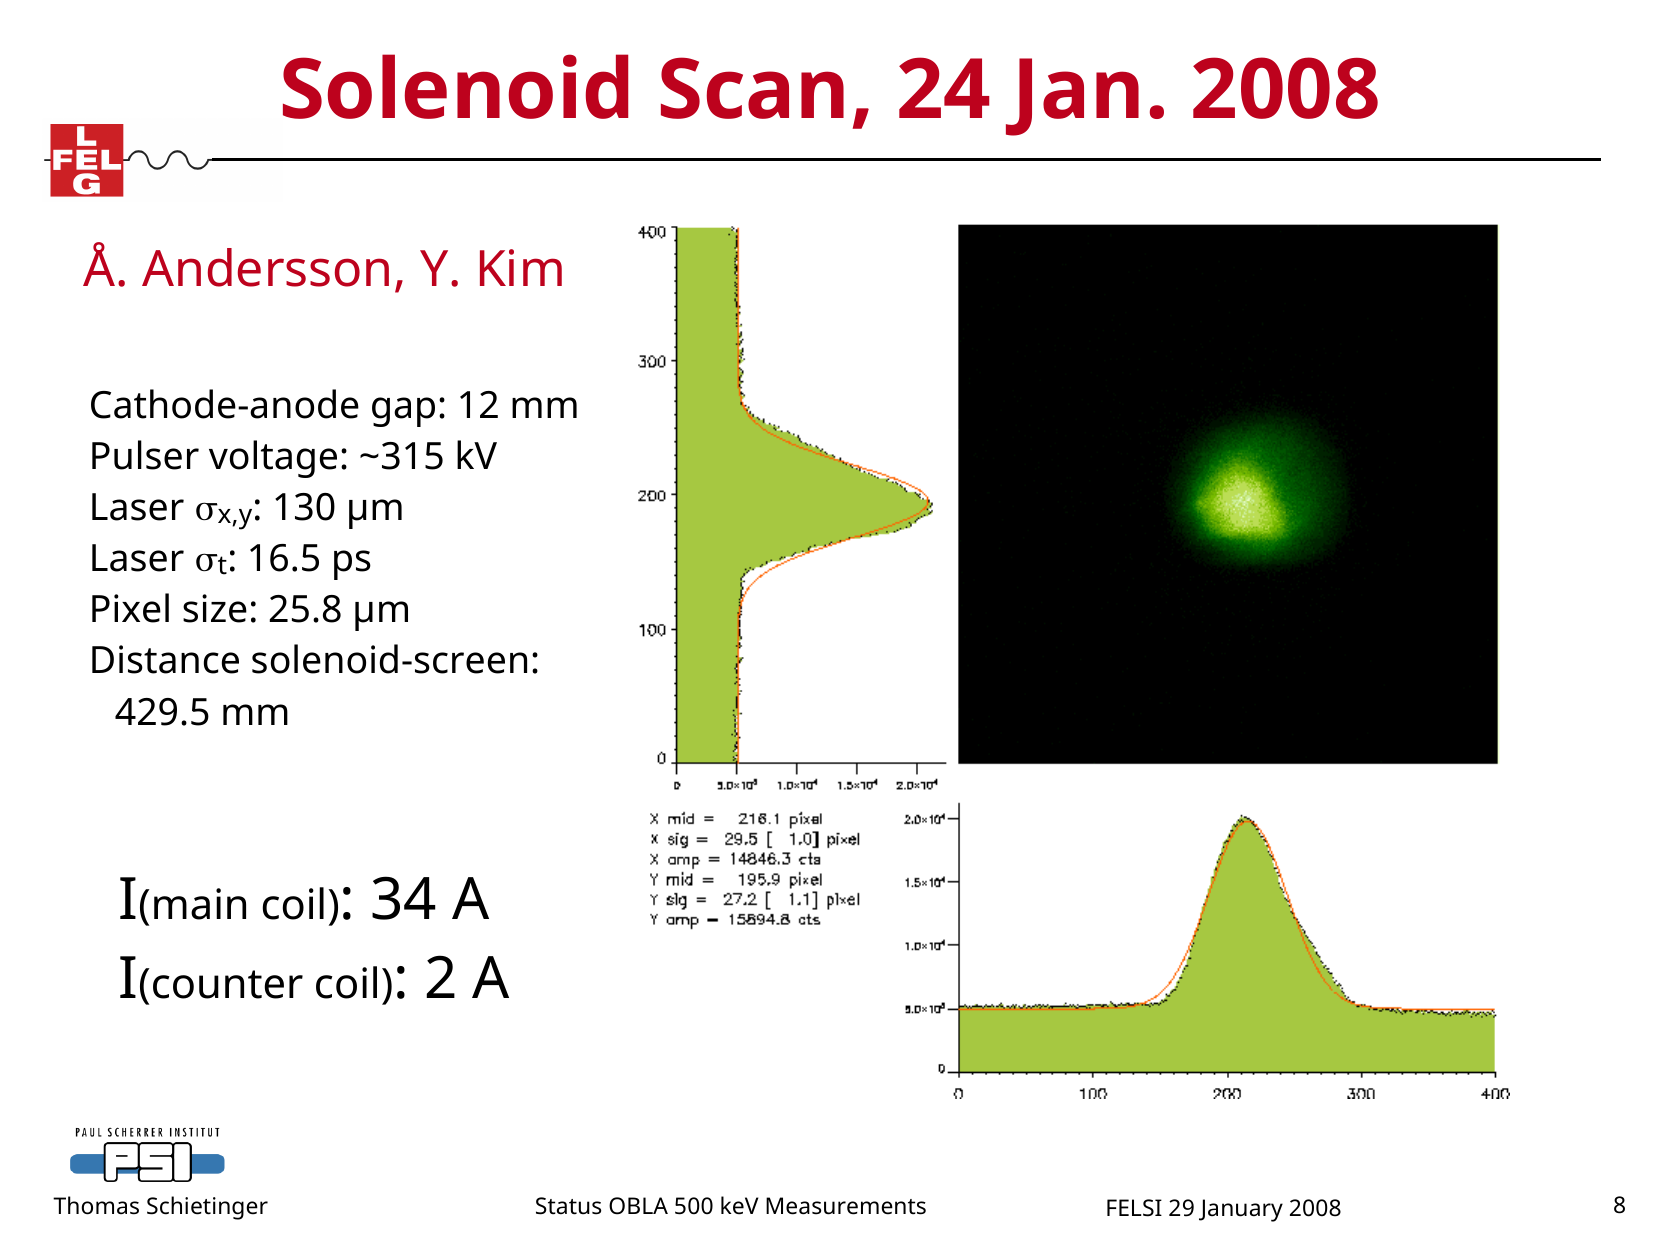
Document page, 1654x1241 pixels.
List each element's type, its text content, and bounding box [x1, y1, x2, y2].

text_box Å. Andersson, Y. Kim [79, 232, 568, 295]
text_box I(main coil): 34 A I(counter coil): 2 A [114, 857, 561, 992]
picture [61, 1115, 235, 1190]
picture [42, 118, 283, 202]
title Solenoid Scan, 24 Jan. 2008 [124, 17, 1537, 156]
text_box Cathode-anode gap: 12 mm Pulser voltage: ~315 kV Laser x,y: 130 µm Laser t: 16.5 ps Pixel size: 25.8 µm Distance solenoid-screen: 429.5 mm [85, 378, 611, 704]
picture [637, 213, 1510, 1099]
